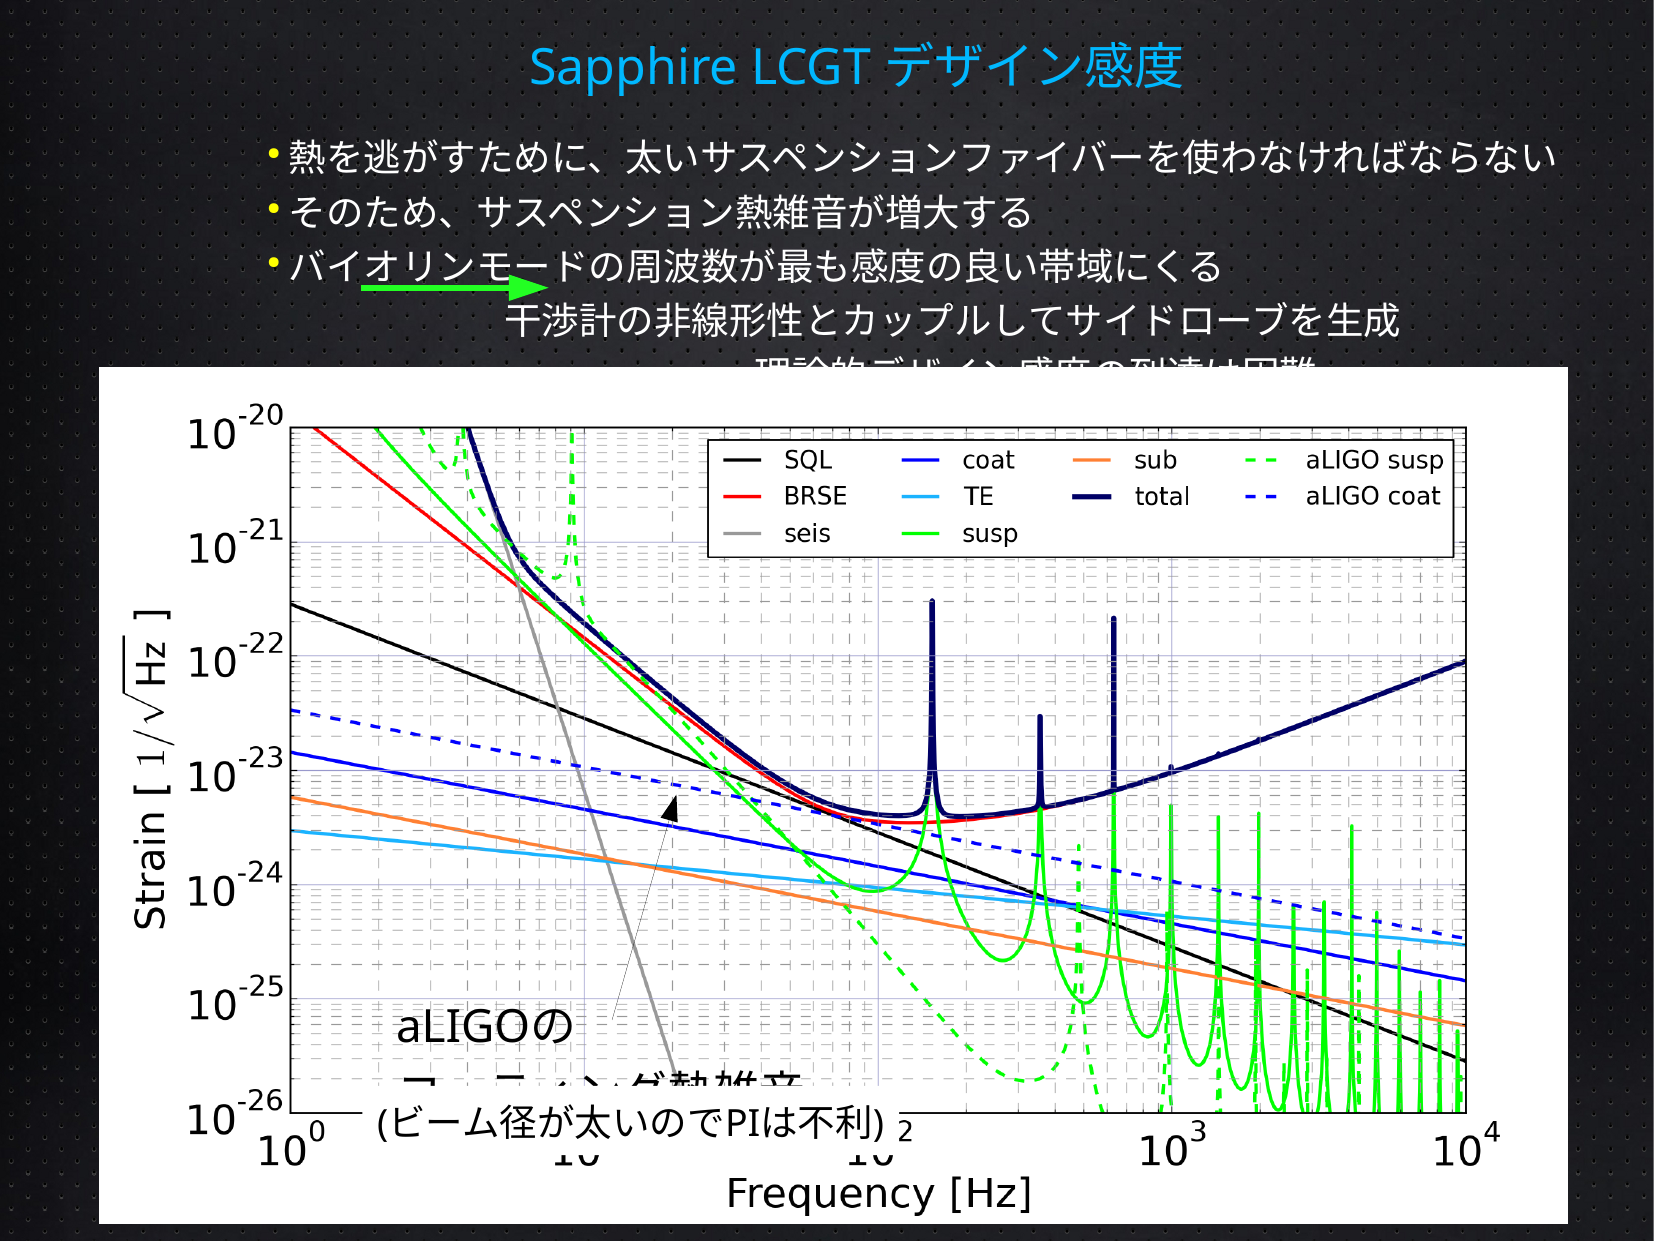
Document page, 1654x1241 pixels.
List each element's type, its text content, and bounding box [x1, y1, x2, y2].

picture [0, 0, 1654, 1241]
text_box 熱を逃がすために、太いサスペンションファイバーを使わなければならない そのため、サスペンション熱雑音が増大する バイオリンモードの周波数が最も感度の良い帯域にくる 干渉計の非線形性とカップルしてサイドローブを生成 理論的デザイン感度の到達は困難 特にインスパイラルレンジには致命的ダメージの可能性も [252, 120, 1506, 361]
text_box (ビーム径が太いのでPIは不利) [362, 1085, 885, 1139]
text_box aLIGOの コーティング熱雑音 [381, 982, 782, 1085]
text_box Sapphire LCGT デザイン感度 [514, 18, 1163, 84]
